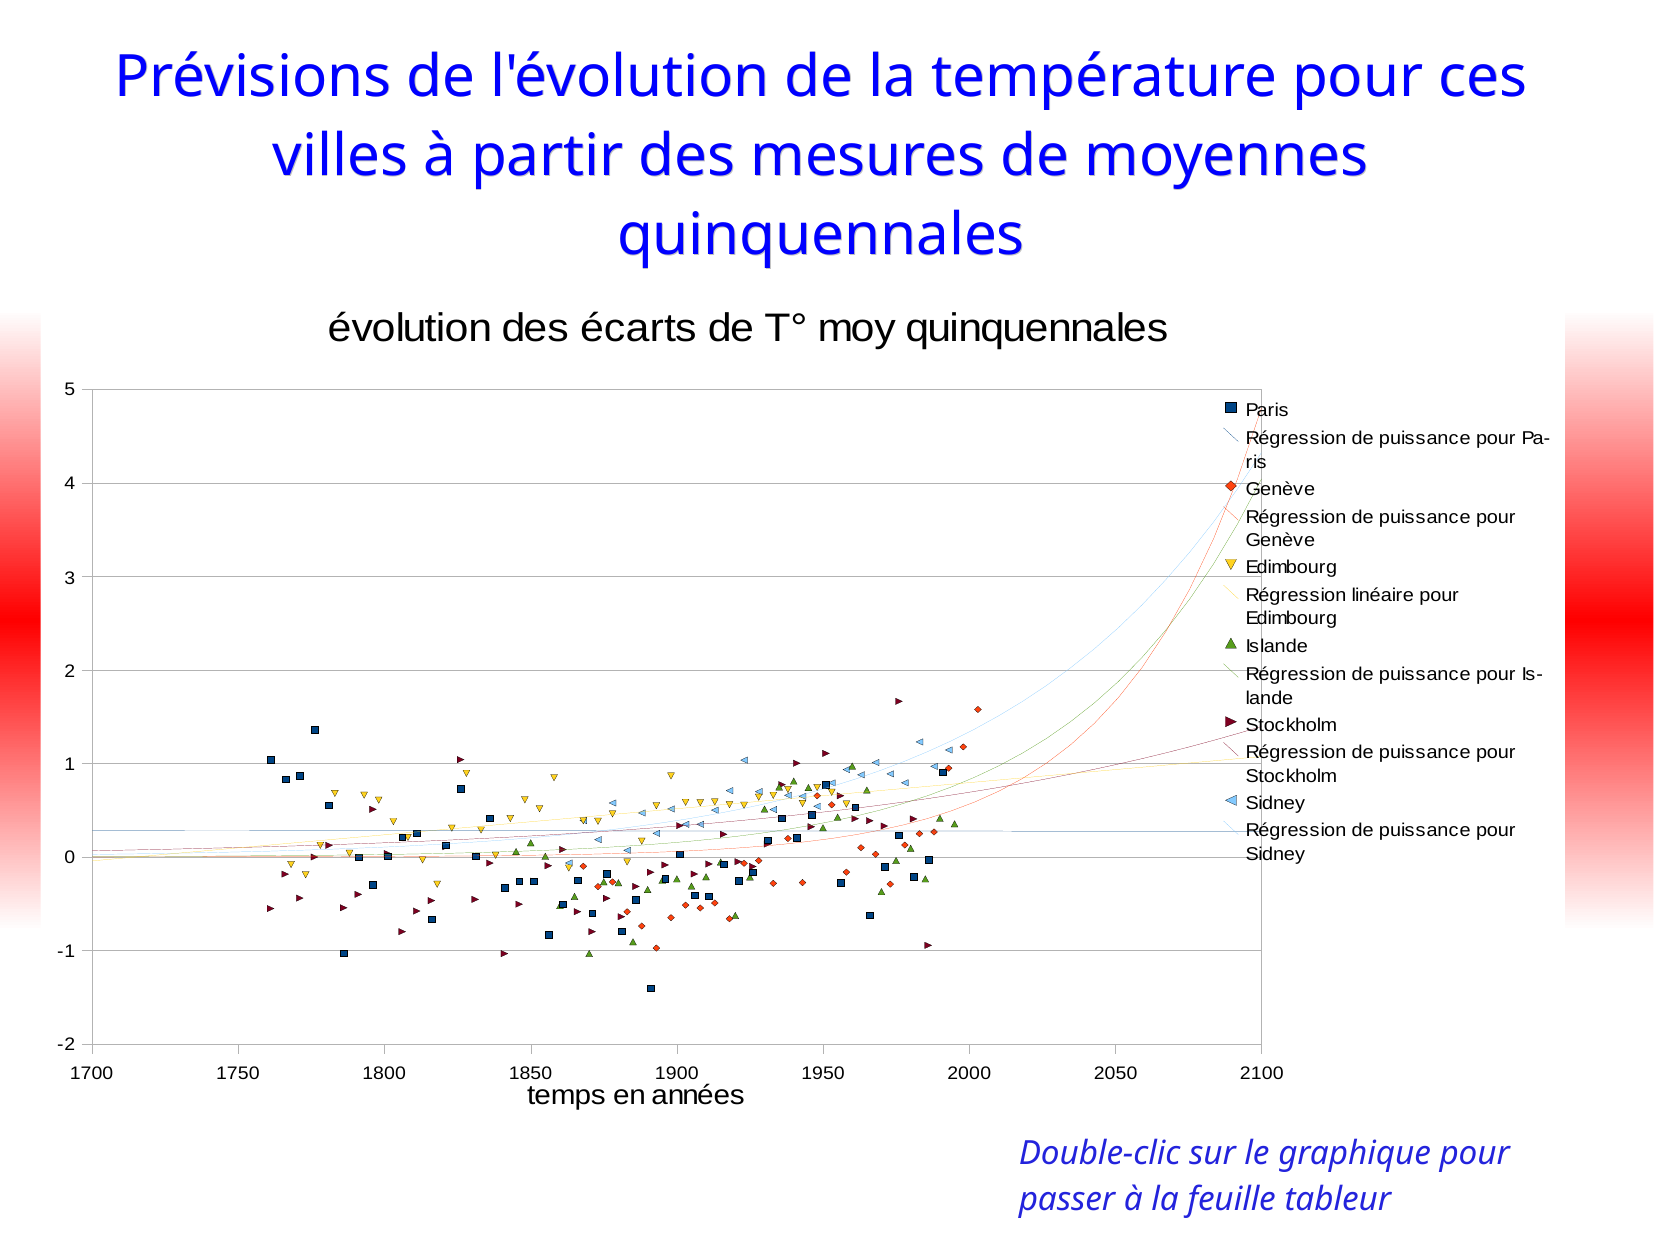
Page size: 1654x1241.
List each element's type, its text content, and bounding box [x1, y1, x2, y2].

chart [40, 263, 1602, 1240]
text_box Double-clic sur le graphique pour passer à la feuille tableur [1003, 1122, 1595, 1230]
title Prévisions de l'évolution de la température pour ces villes à partir des mesures de moyennes quinquennales [76, 39, 1565, 263]
